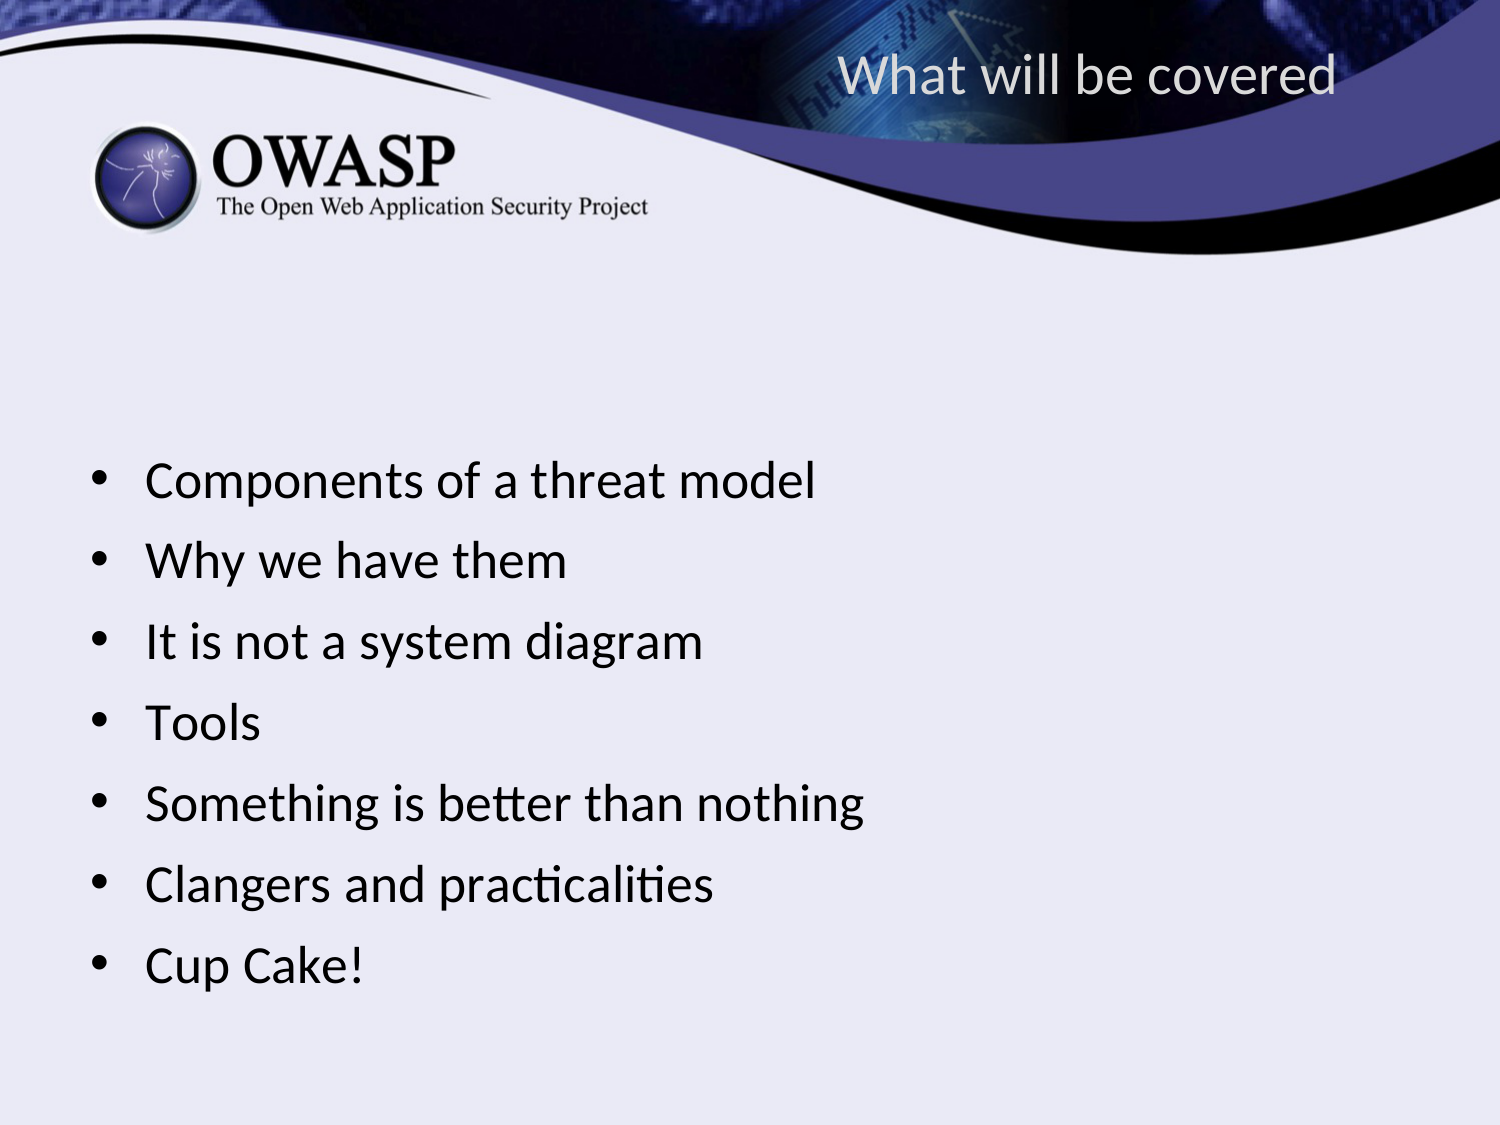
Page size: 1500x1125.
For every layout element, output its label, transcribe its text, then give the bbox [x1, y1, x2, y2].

picture [0, 0, 1500, 1125]
title What will be covered [699, 12, 1476, 130]
list Components of a threat model Why we have them It is not a system diagram Tools Something is better than nothing Clangers and practicalities Cup Cake! [75, 437, 1426, 1007]
